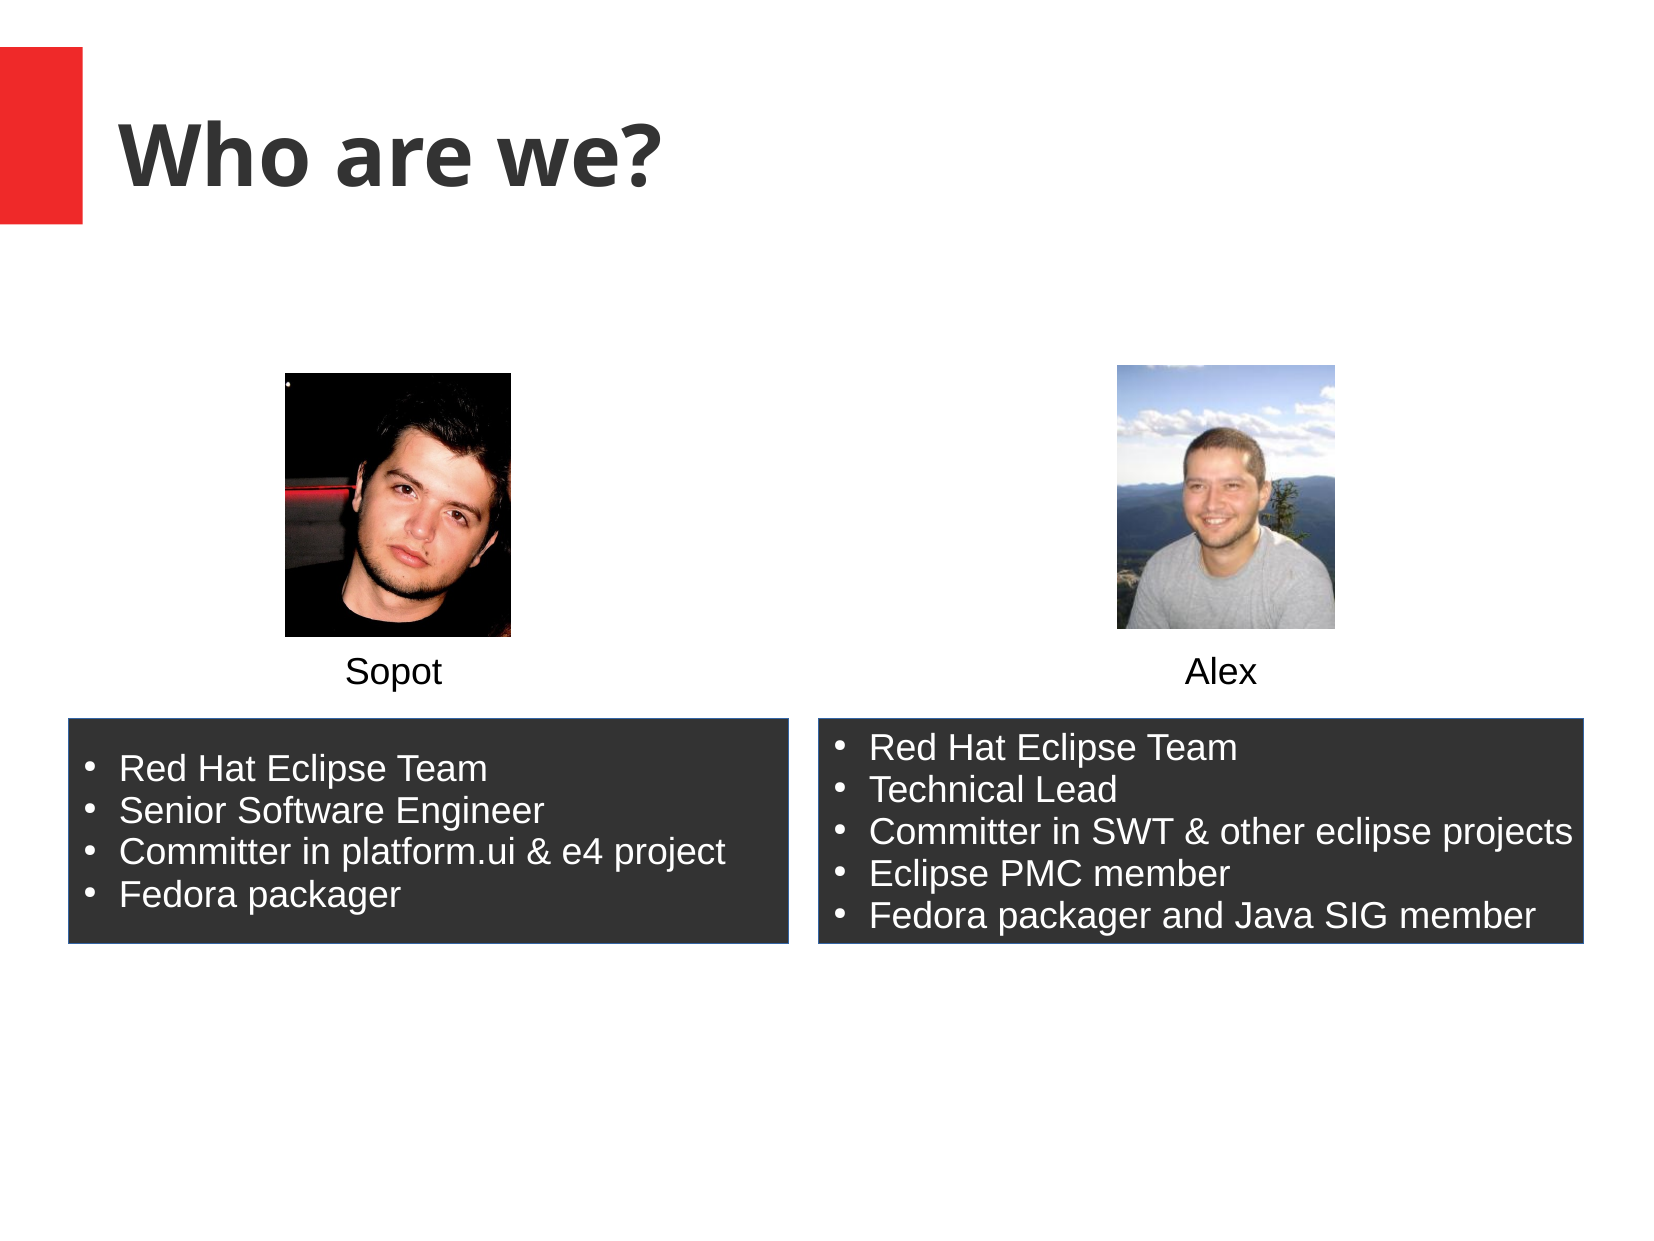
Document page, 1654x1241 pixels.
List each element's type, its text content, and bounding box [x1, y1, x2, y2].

title Who are we? [118, 49, 1571, 257]
text_box Alex [1170, 643, 1306, 701]
picture [1117, 365, 1336, 629]
picture [285, 373, 511, 637]
text_box Red Hat Eclipse Team Senior Software Engineer Committer in platform.ui & e4 project Fedora packager [68, 718, 789, 944]
text_box Sopot [330, 643, 466, 701]
text_box Red Hat Eclipse Team Technical Lead Committer in SWT & other eclipse projects Eclipse PMC member Fedora packager and Java SIG member [818, 718, 1584, 944]
